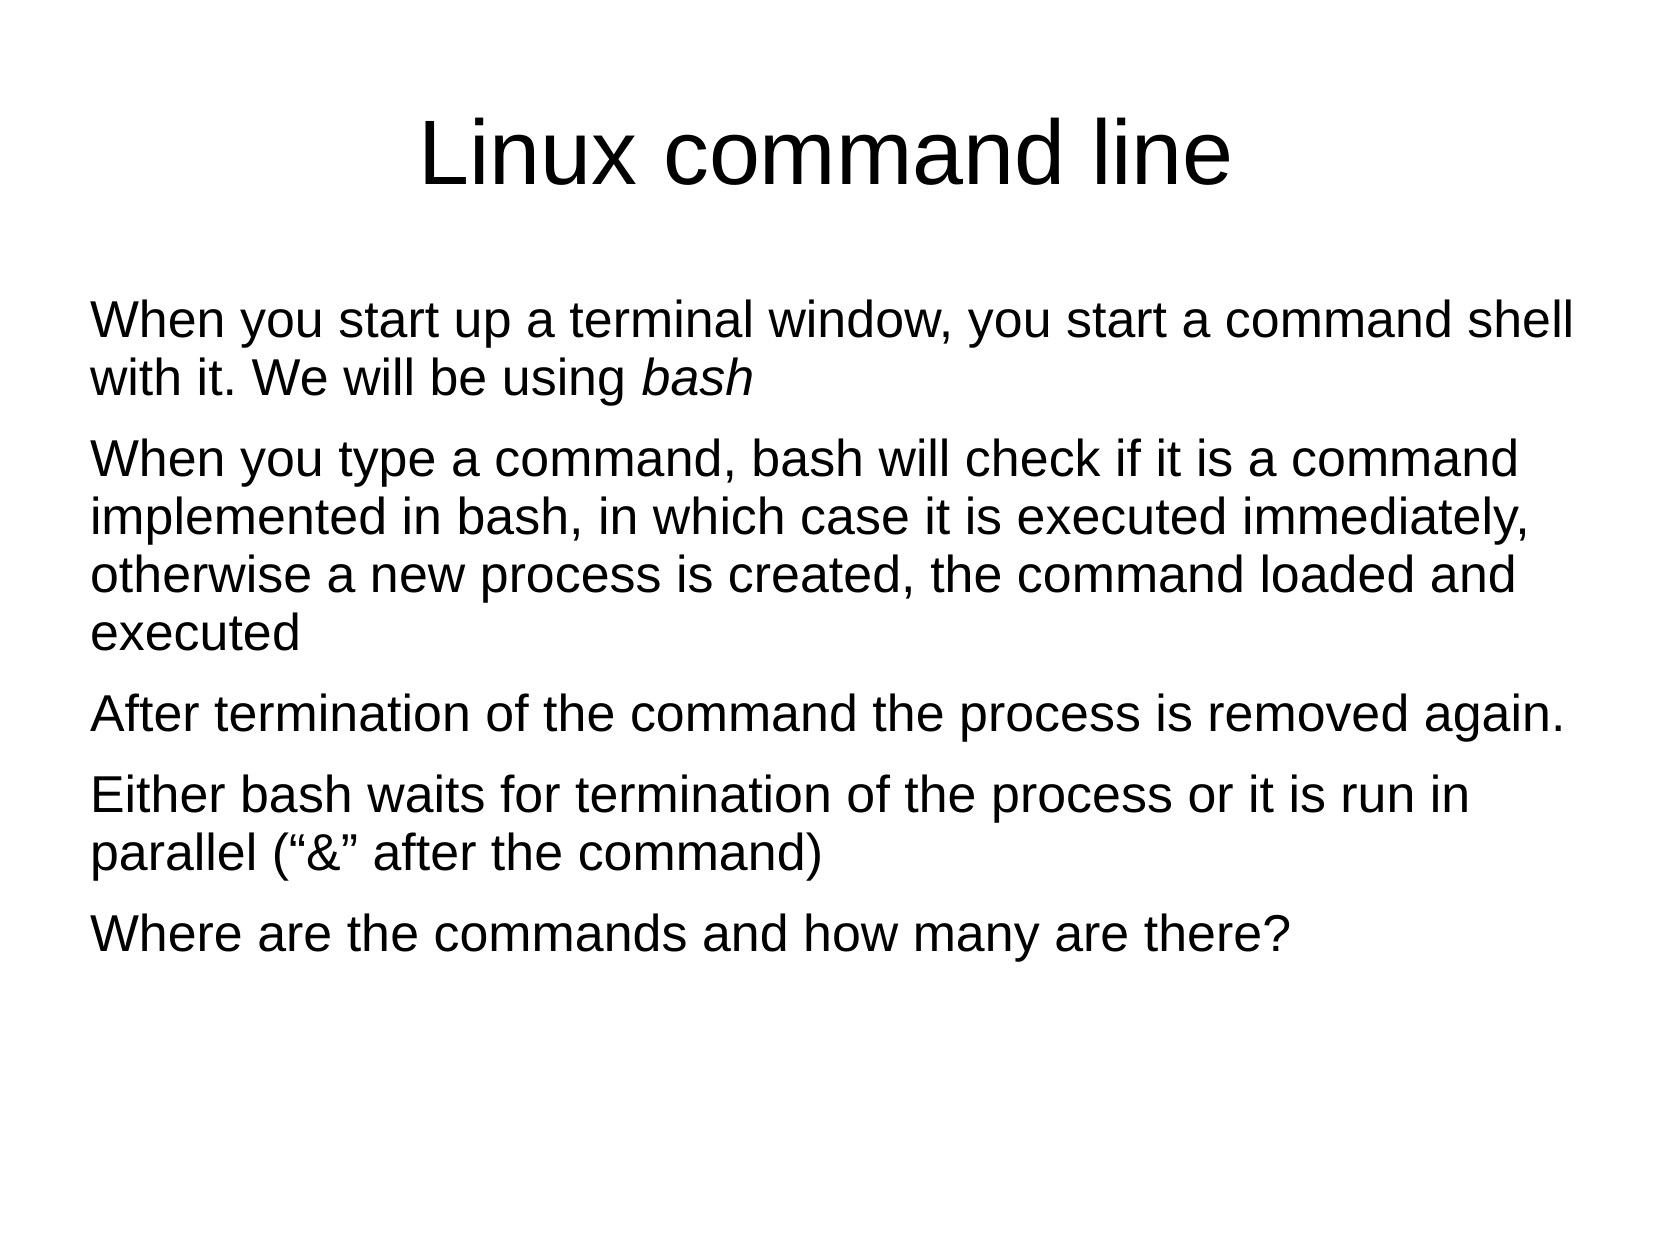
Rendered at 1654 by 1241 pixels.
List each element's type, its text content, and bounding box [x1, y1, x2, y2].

list When you start up a terminal window, you start a command shell with it. We will be using bash When you type a command, bash will check if it is a command implemented in bash, in which case it is executed immediately, otherwise a new process is created, the command loaded and executed After termination of the command the process is removed again. Either bash waits for termination of the process or it is run in parallel (“&” after the command) Where are the commands and how many are there? [90, 290, 1579, 1010]
title Linux command line [82, 49, 1571, 257]
